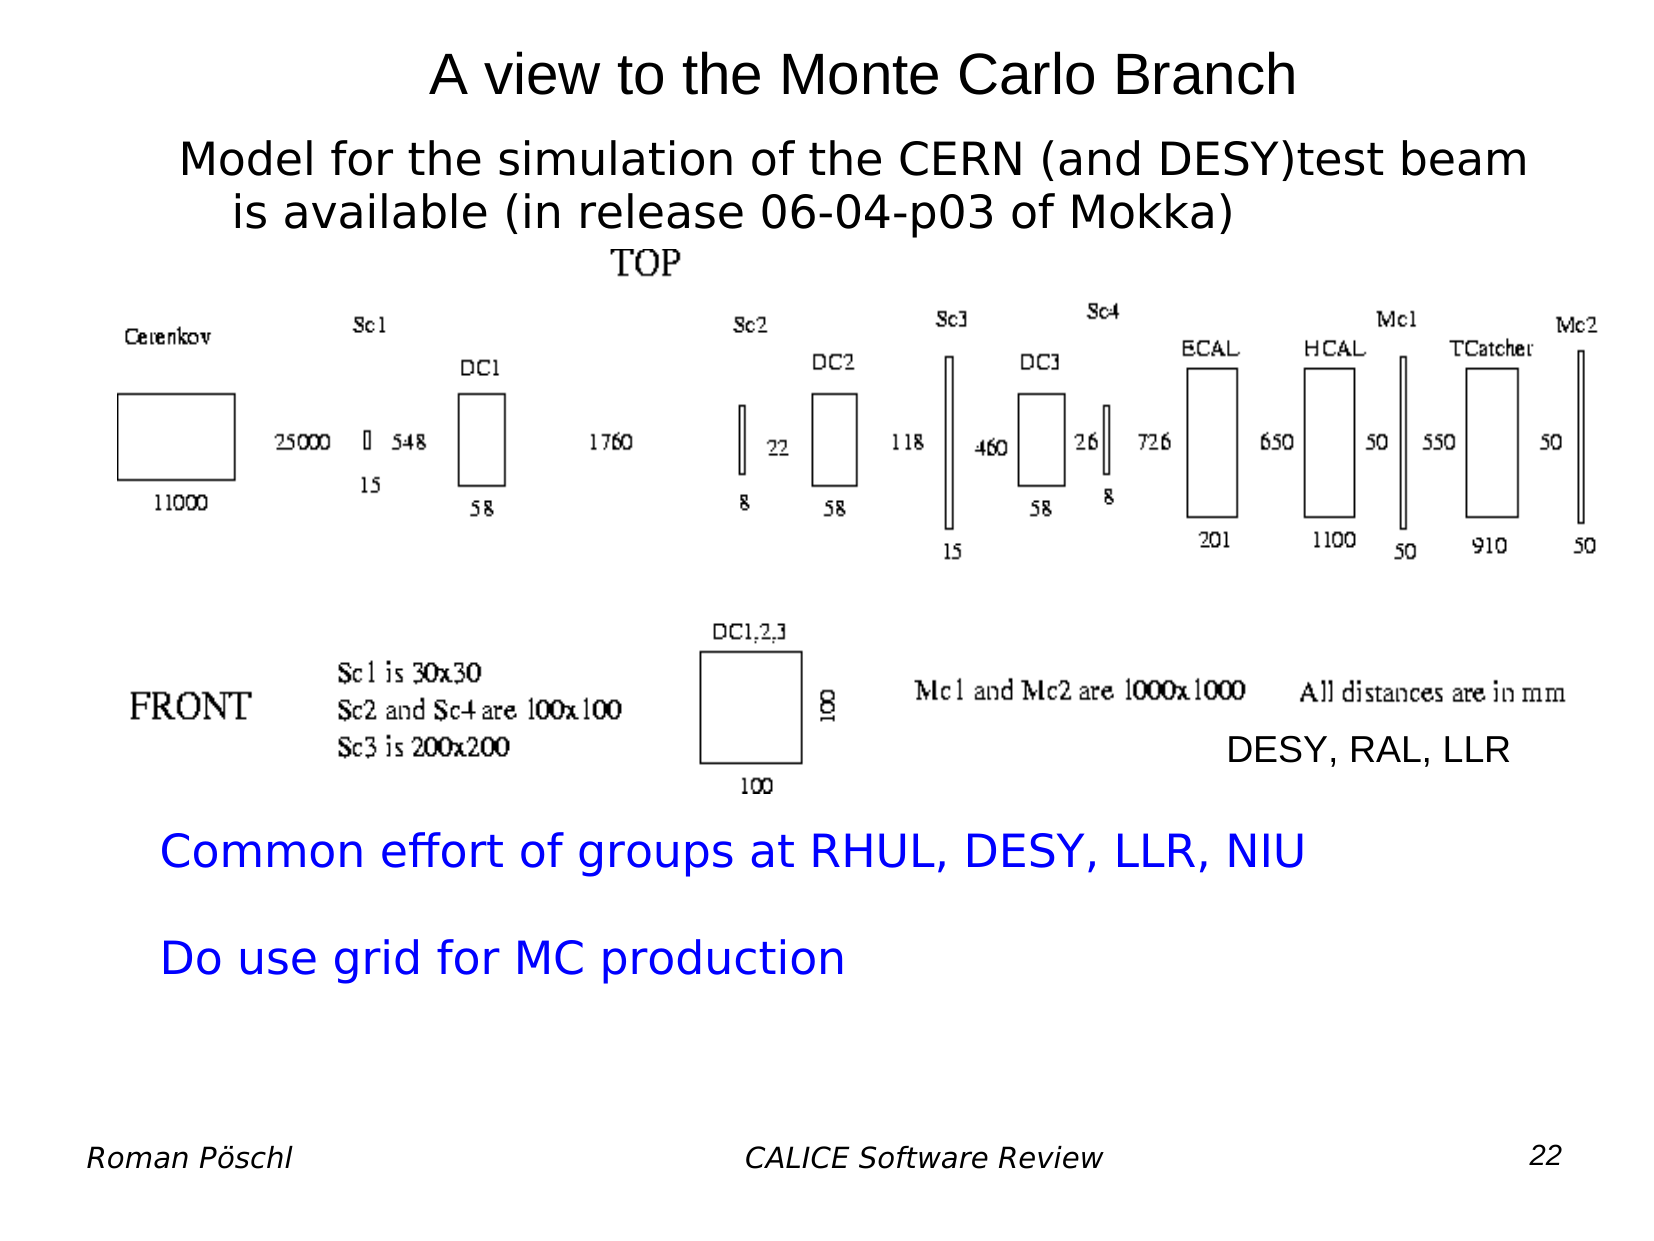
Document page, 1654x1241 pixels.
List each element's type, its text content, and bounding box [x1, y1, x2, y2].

list Model for the simulation of the CERN (and DESY)test beam is available (in release 06-04-p03 of Mokka) [146, 125, 1572, 249]
text_box DESY, RAL, LLR [1226, 728, 1495, 773]
text_box Common effort of groups at RHUL, DESY, LLR, NIU Do use grid for MC production [159, 825, 1288, 1126]
title A view to the Monte Carlo Branch [187, 0, 1538, 125]
picture [117, 249, 1601, 794]
